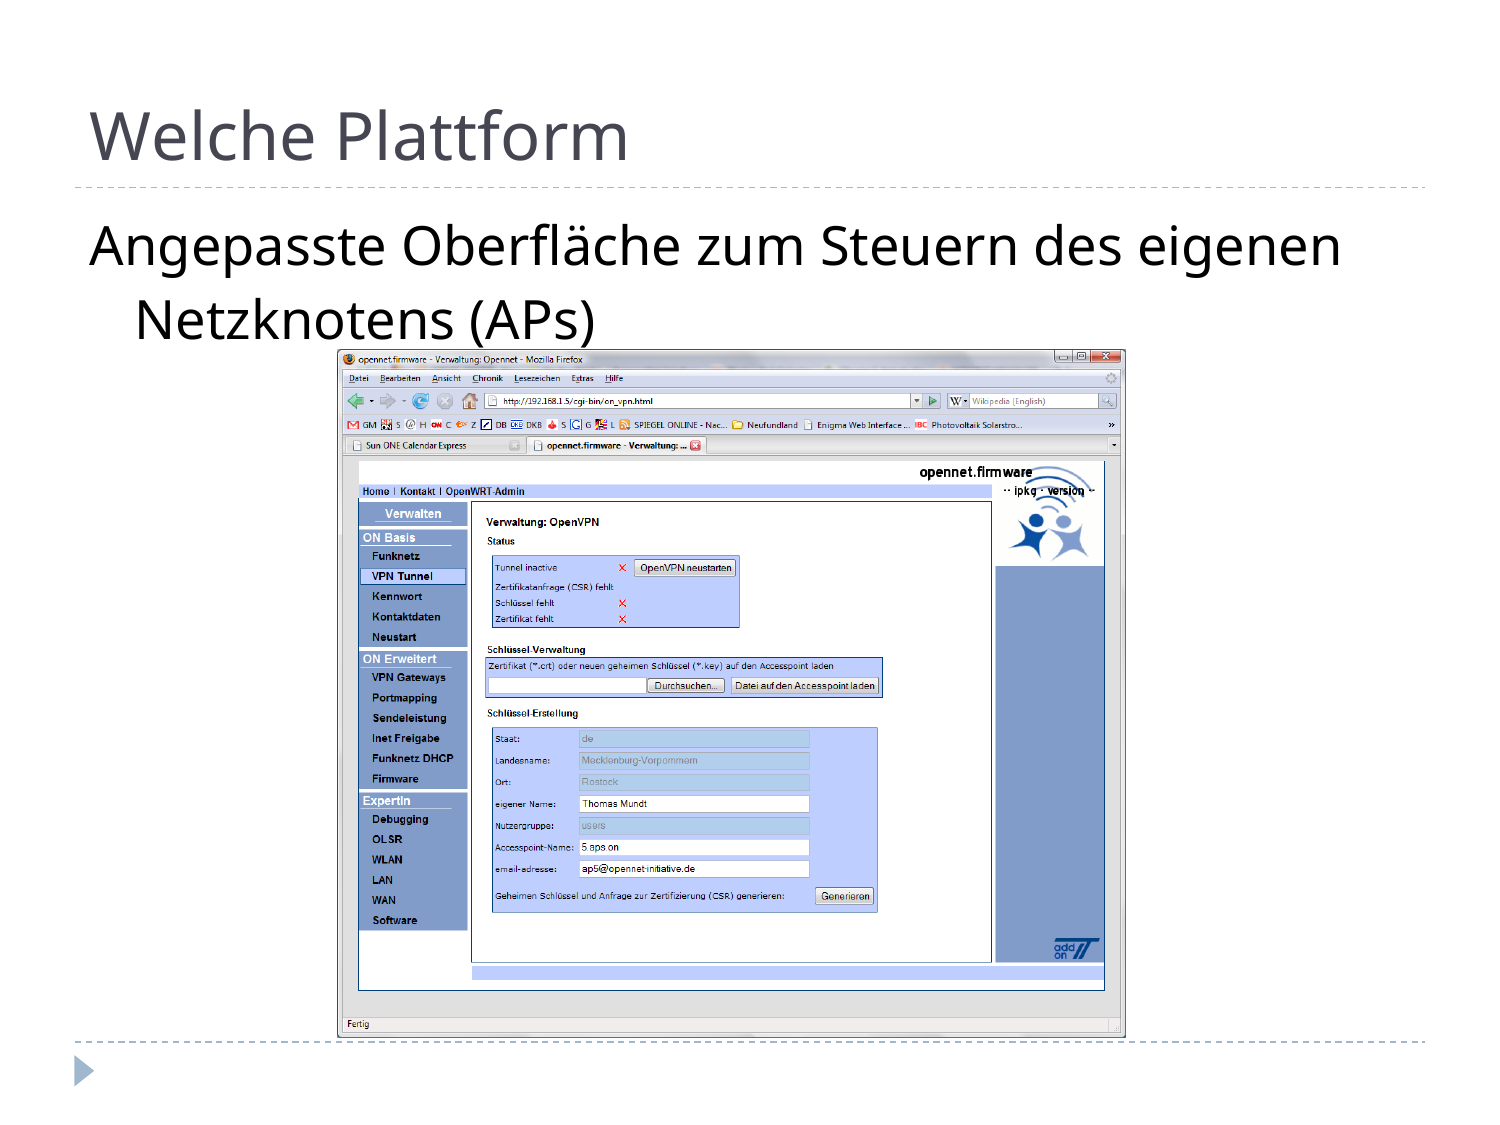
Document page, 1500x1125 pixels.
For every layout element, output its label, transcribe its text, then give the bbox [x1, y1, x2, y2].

title Welche Plattform [75, 24, 1426, 188]
list Angepasste Oberfläche zum Steuern des eigenen Netzknotens (APs) [75, 200, 1426, 1010]
picture [337, 349, 1126, 1038]
